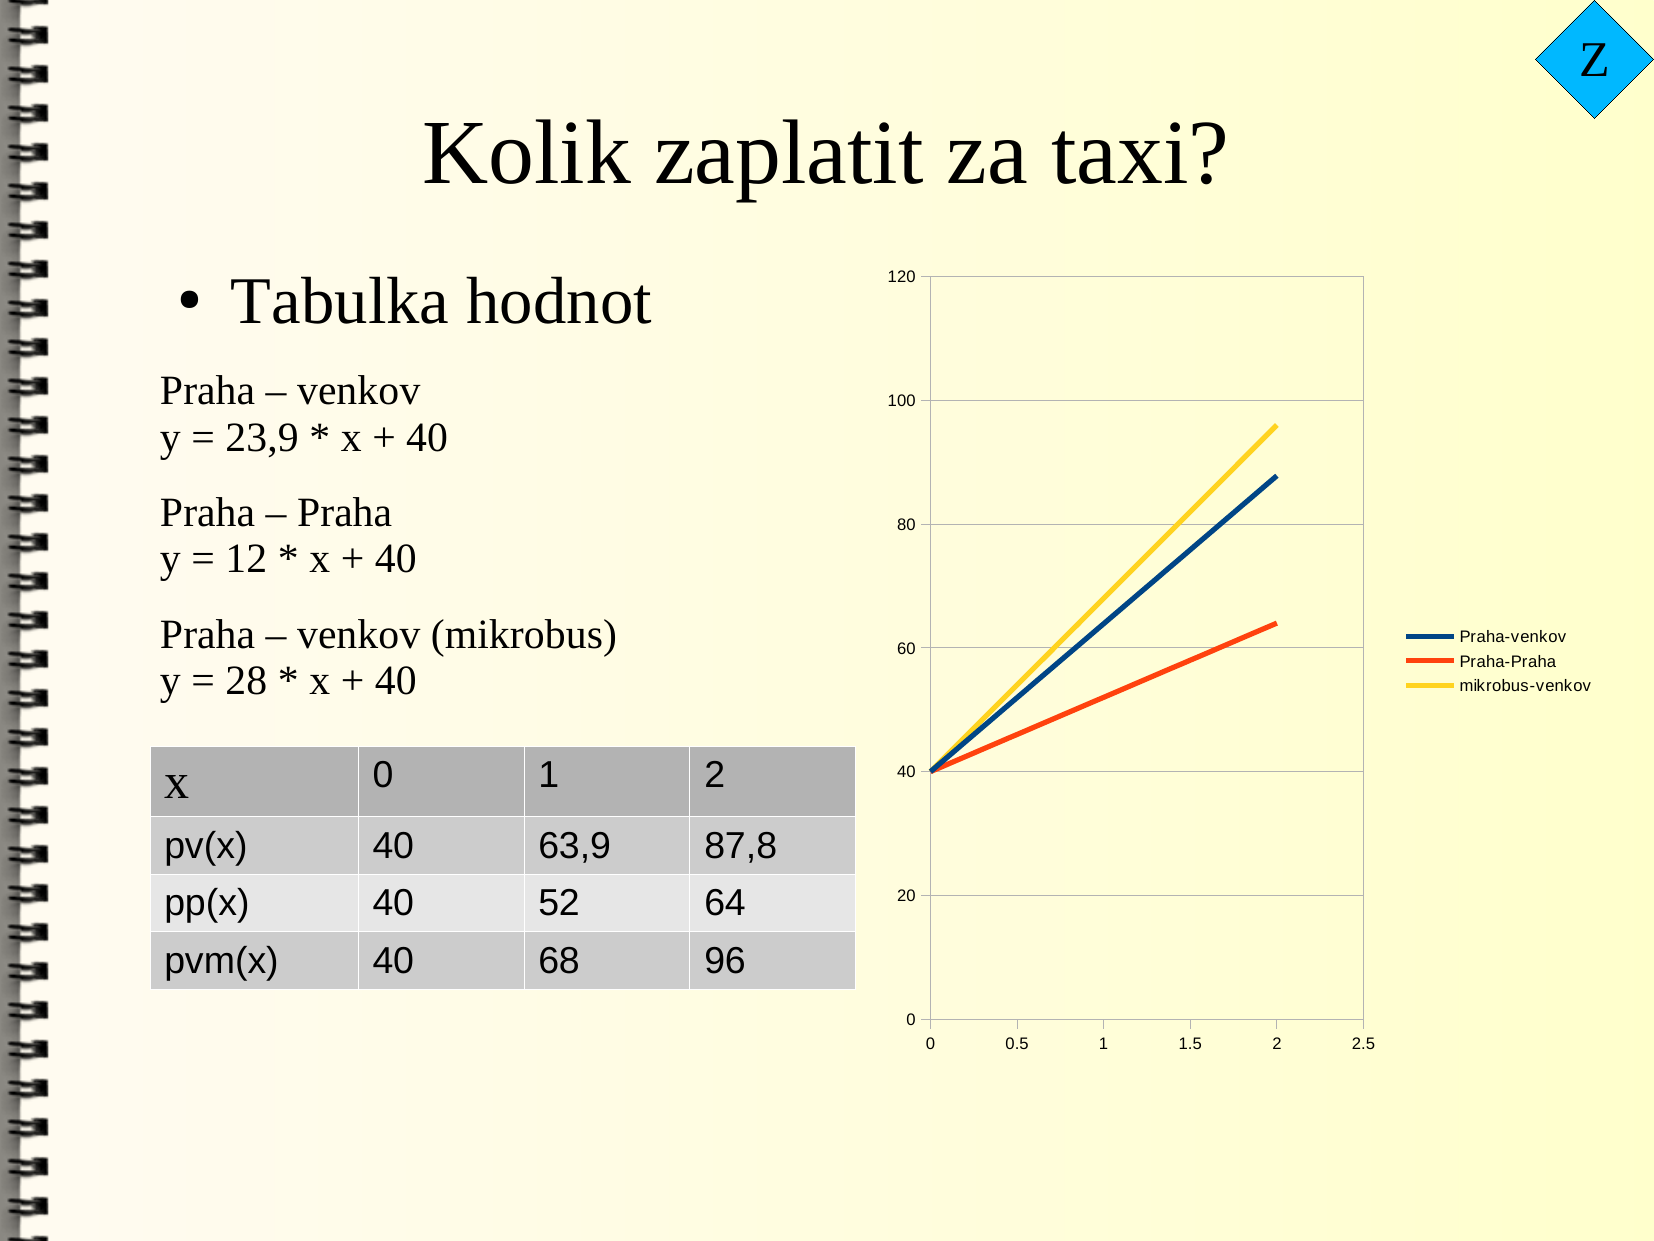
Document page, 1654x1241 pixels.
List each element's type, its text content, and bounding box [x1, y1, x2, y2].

table_cell 52 [525, 875, 689, 931]
chart [873, 250, 1600, 1070]
table_header 2 [690, 747, 855, 816]
table_cell pp(x) [151, 875, 358, 931]
table_header x [151, 747, 358, 816]
table_cell 40 [359, 817, 524, 874]
table_cell 40 [359, 875, 524, 931]
table_cell pv(x) [151, 817, 358, 874]
table_cell 64 [690, 875, 855, 931]
table_cell 87,8 [690, 817, 855, 874]
list Tabulka hodnot Praha – venkov y = 23,9 * x + 40 Praha – Praha y = 12 * x + 40 Praha – venkov (mikrobus) y = 28 * x + 40 [160, 263, 873, 1068]
table_cell 63,9 [525, 817, 689, 874]
table_cell 40 [359, 932, 524, 989]
table_header 0 [359, 747, 524, 816]
picture [0, 0, 1654, 1241]
text_box Z [1535, 0, 1654, 119]
title Kolik zaplatit za taxi? [82, 56, 1571, 250]
table_header 1 [525, 747, 689, 816]
table_cell 68 [525, 932, 689, 989]
table_cell 96 [690, 932, 855, 989]
table_cell pvm(x) [151, 932, 358, 989]
